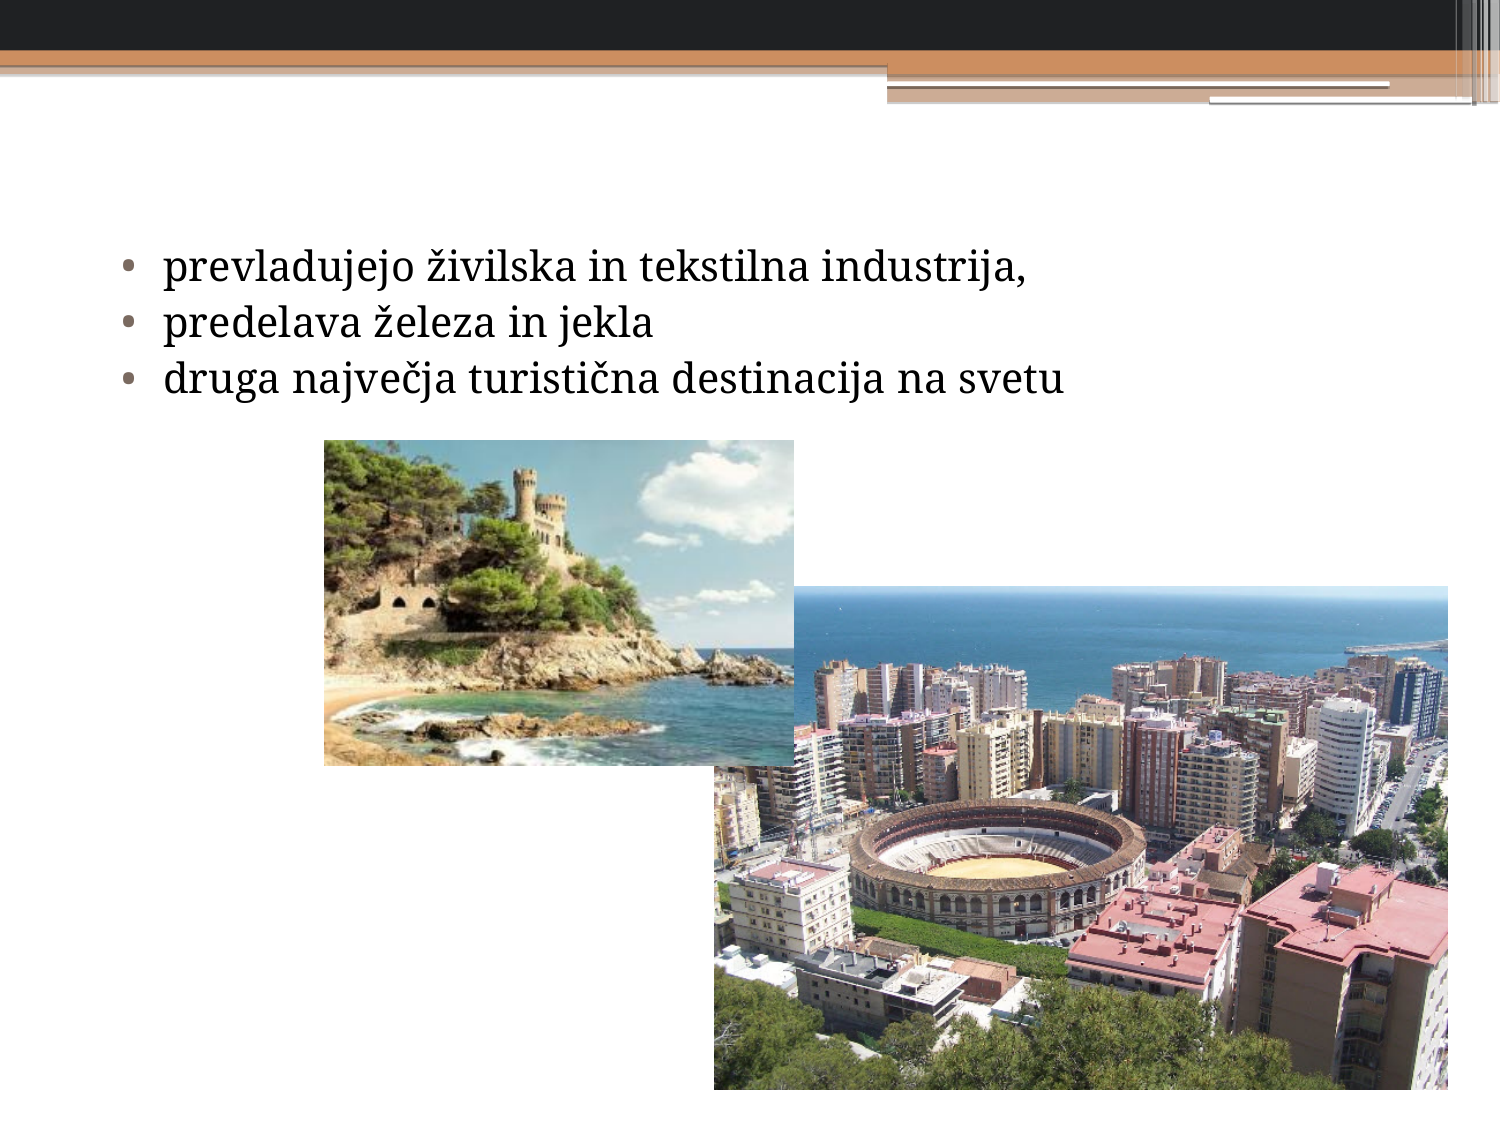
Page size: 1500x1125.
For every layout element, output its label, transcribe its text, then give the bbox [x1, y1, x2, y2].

list prevladujejo živilska in tekstilna industrija, predelava železa in jekla druga največja turistična destinacija na svetu [88, 231, 1425, 1091]
picture [324, 440, 1448, 1091]
